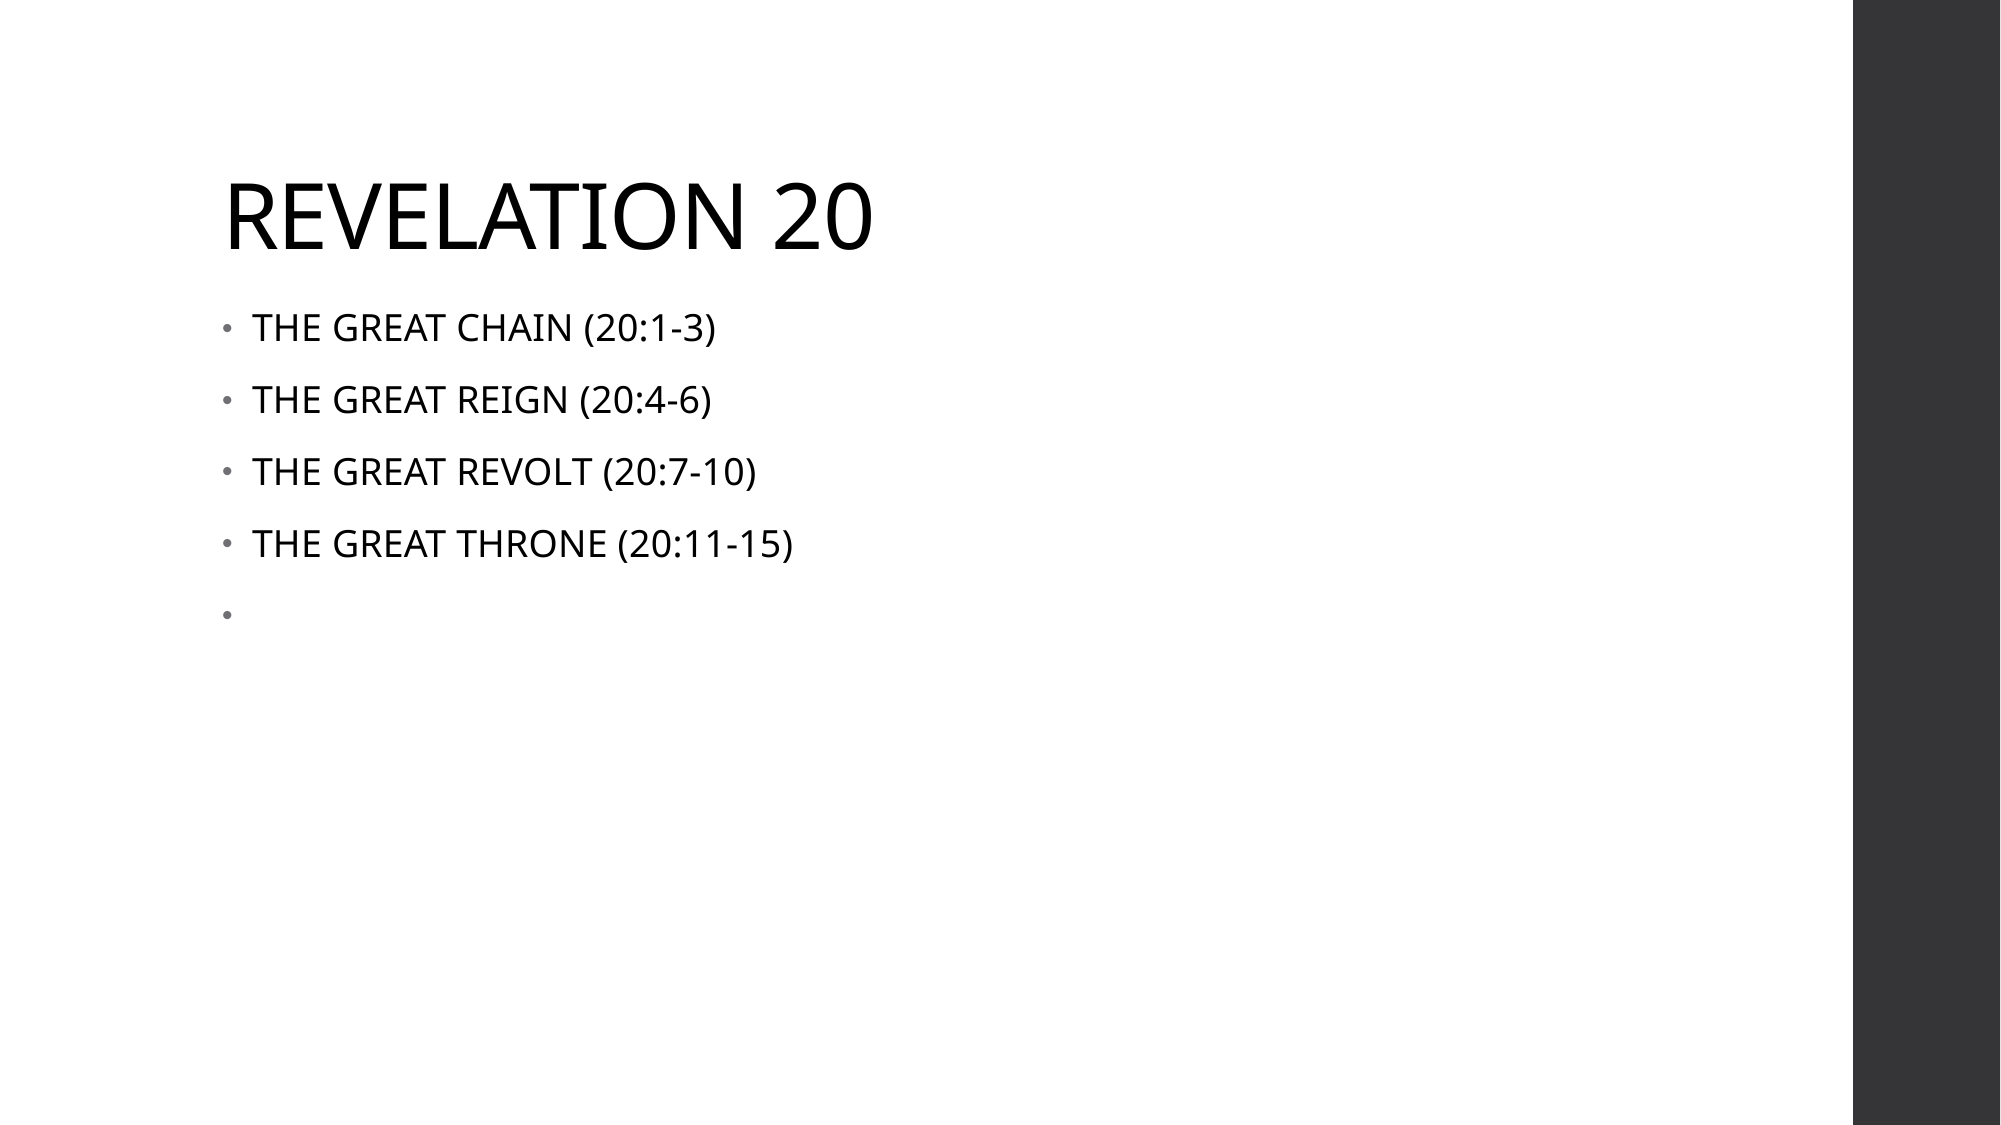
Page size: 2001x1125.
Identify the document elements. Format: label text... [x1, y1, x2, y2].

title REVELATION 20 [206, 60, 1797, 278]
list THE GREAT CHAIN (20:1-3) THE GREAT REIGN (20:4-6) THE GREAT REVOLT (20:7-10) THE GREAT THRONE (20:11-15) [206, 299, 1617, 1014]
